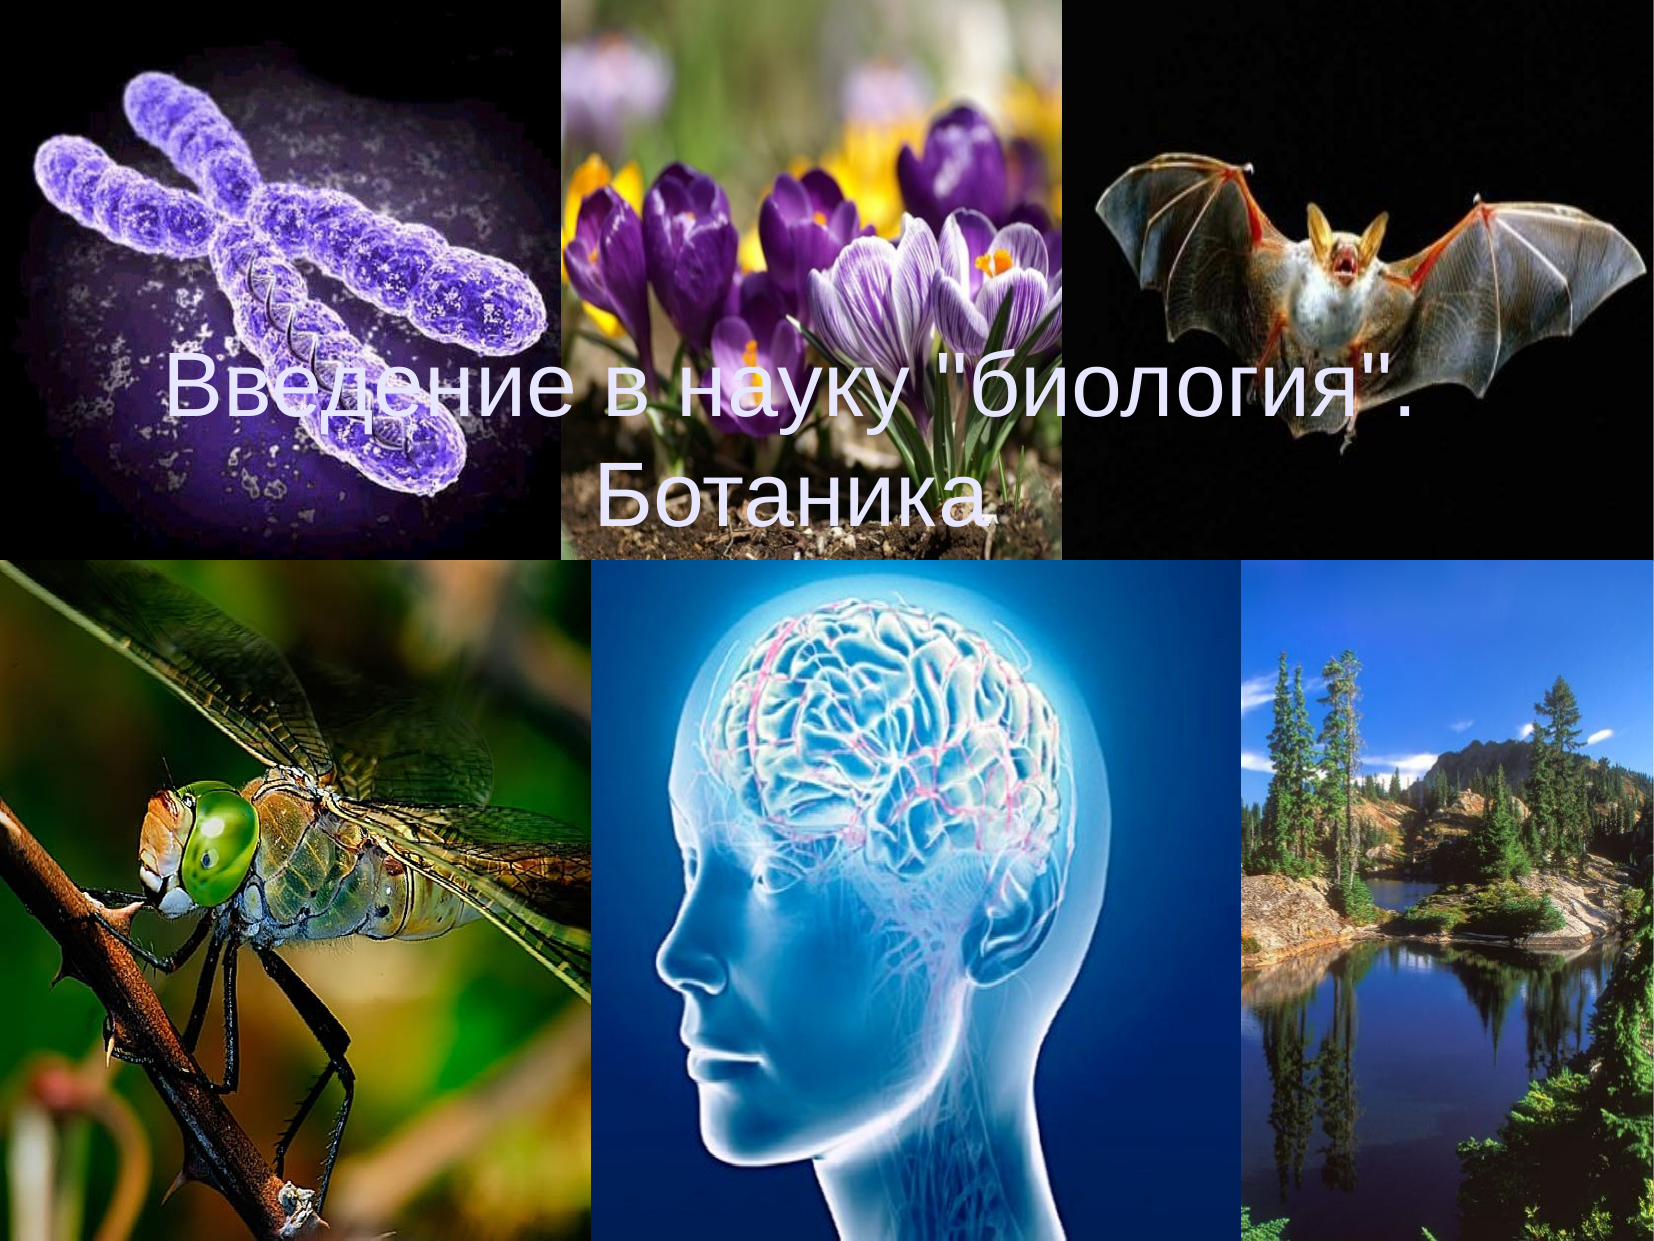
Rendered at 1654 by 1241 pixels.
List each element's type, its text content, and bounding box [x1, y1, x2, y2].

title Введение в науку "биология". Ботаника [47, 324, 1536, 532]
picture [0, 0, 1654, 560]
picture [924, 561, 935, 565]
picture [0, 561, 1654, 1241]
